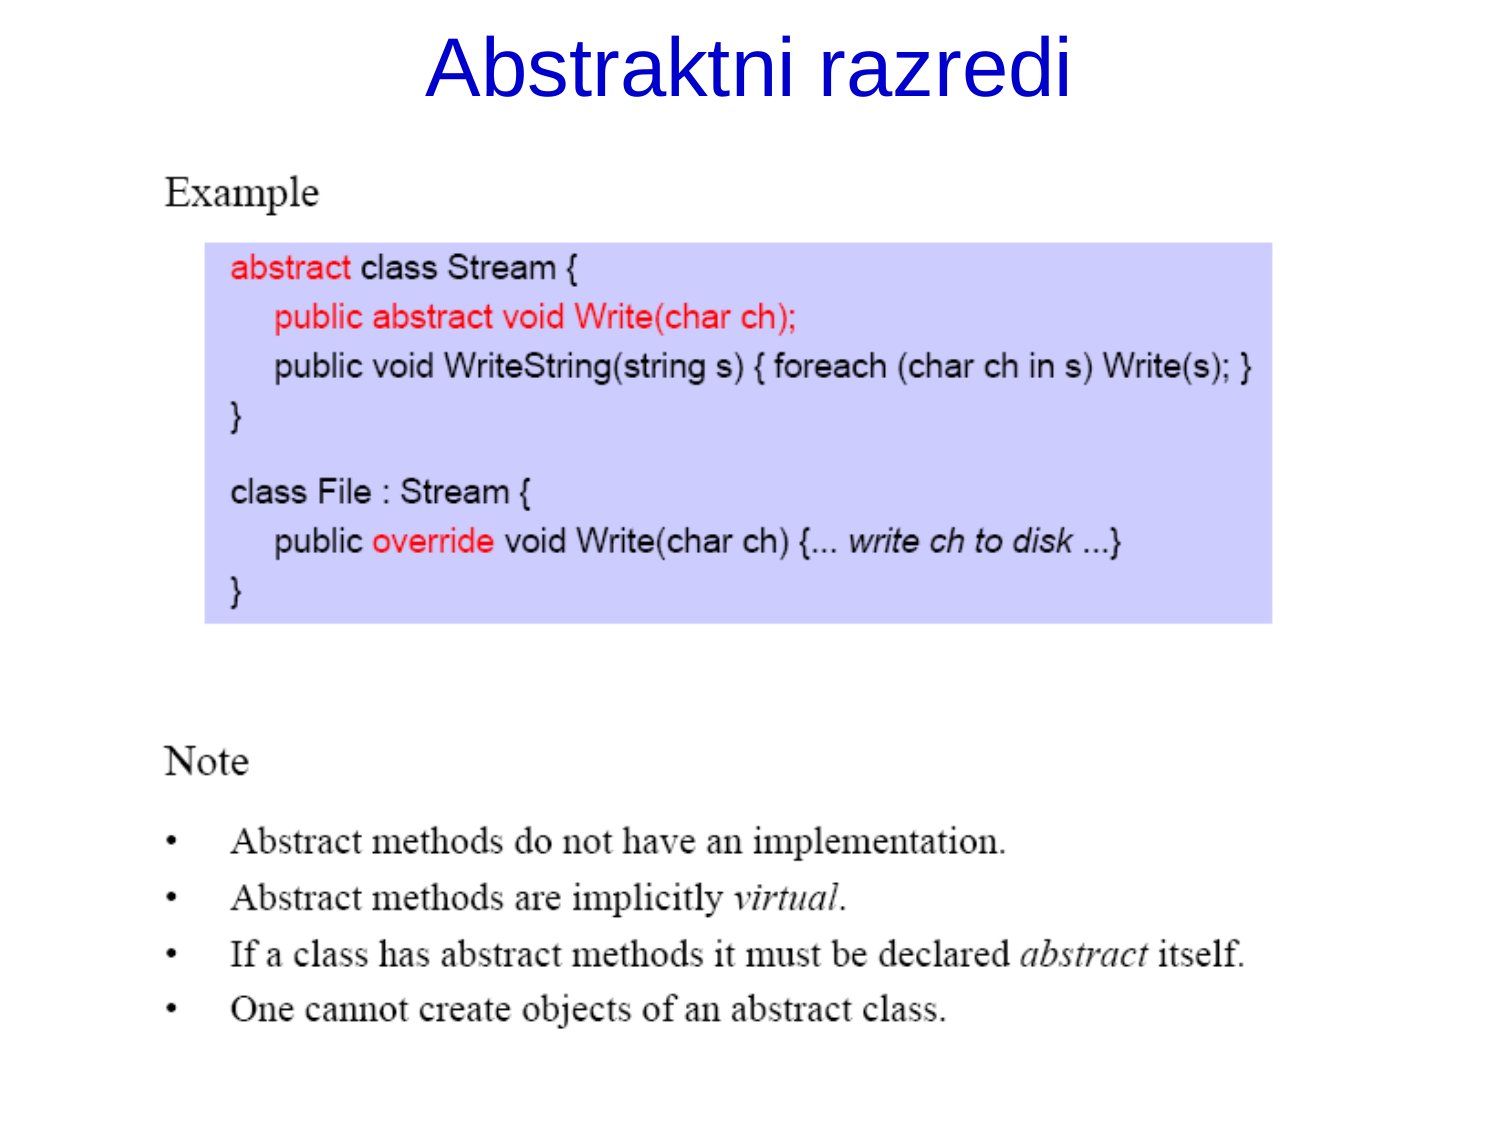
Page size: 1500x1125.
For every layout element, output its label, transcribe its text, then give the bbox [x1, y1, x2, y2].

title Abstraktni razredi [112, 0, 1388, 126]
picture [112, 161, 1353, 1080]
